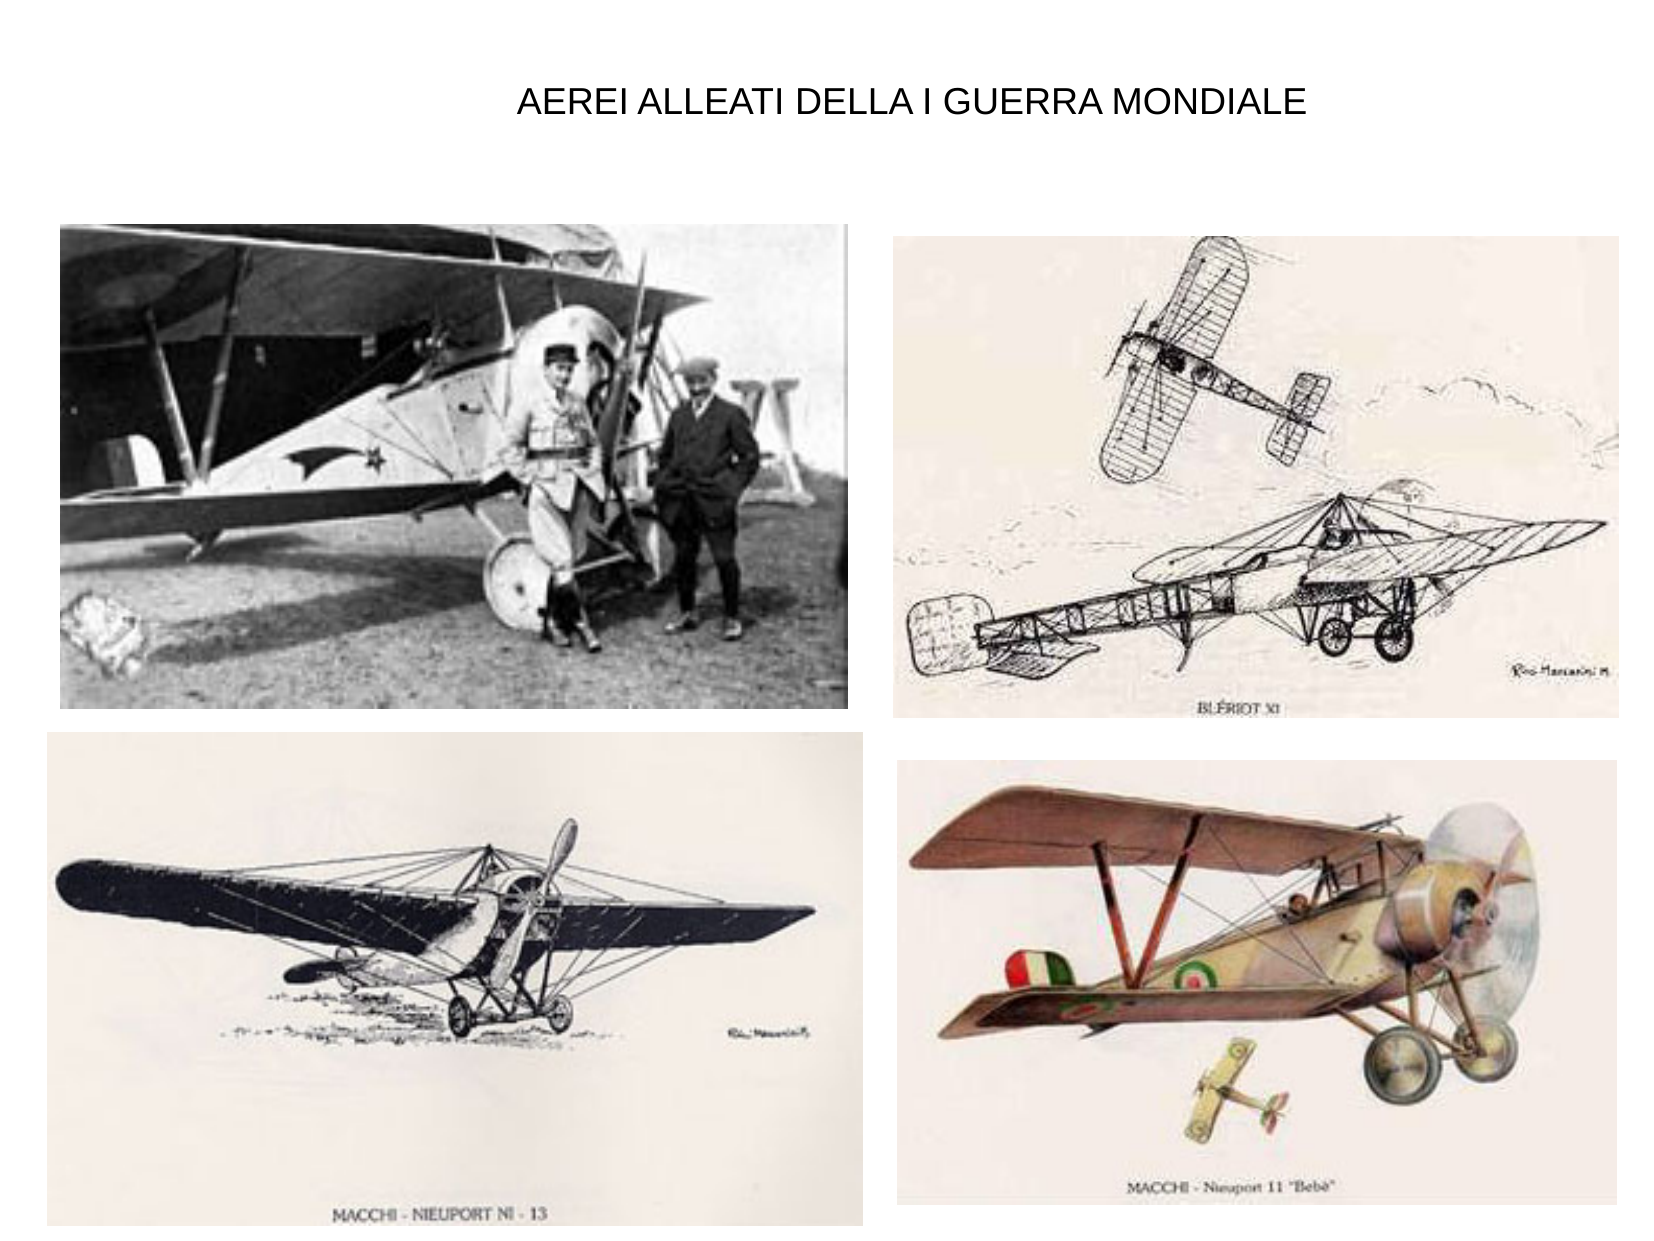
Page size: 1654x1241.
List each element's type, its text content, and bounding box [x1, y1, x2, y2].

picture [897, 760, 1617, 1205]
text_box AEREI ALLEATI DELLA I GUERRA MONDIALE [502, 73, 1324, 131]
picture [893, 236, 1619, 718]
picture [47, 732, 863, 1226]
picture [60, 224, 848, 709]
